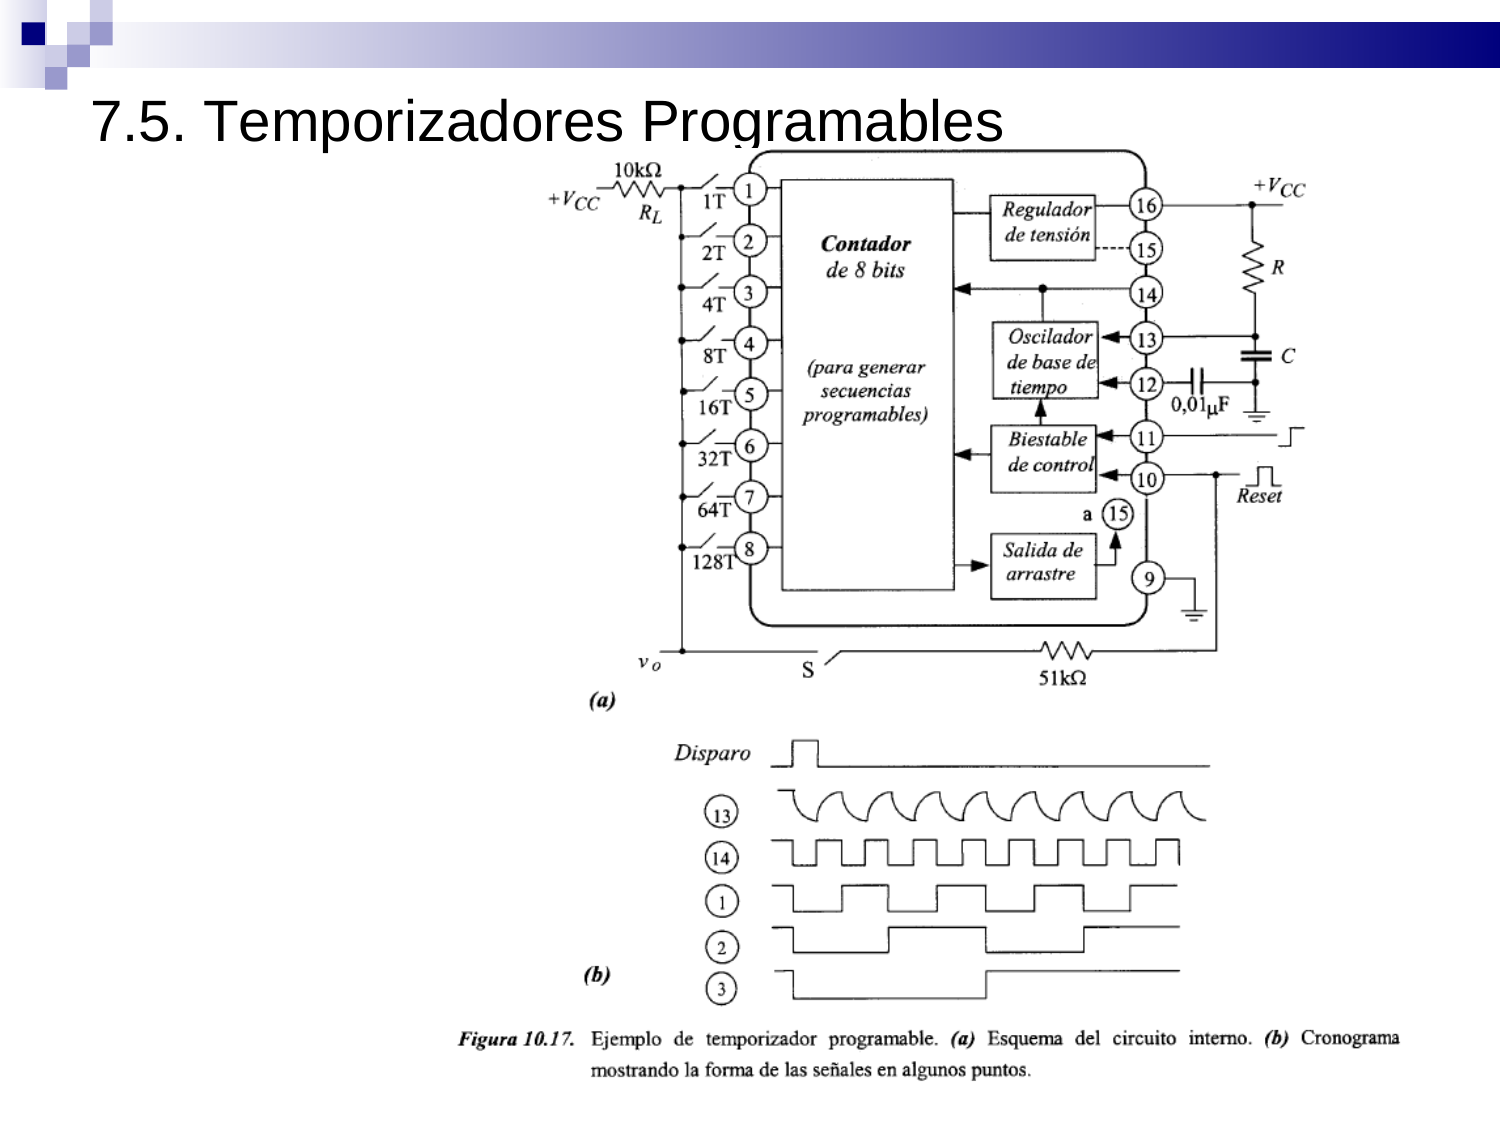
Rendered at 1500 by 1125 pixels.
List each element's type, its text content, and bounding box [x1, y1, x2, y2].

picture [442, 148, 1424, 1097]
title 7.5. Temporizadores Programables [75, 74, 1426, 161]
